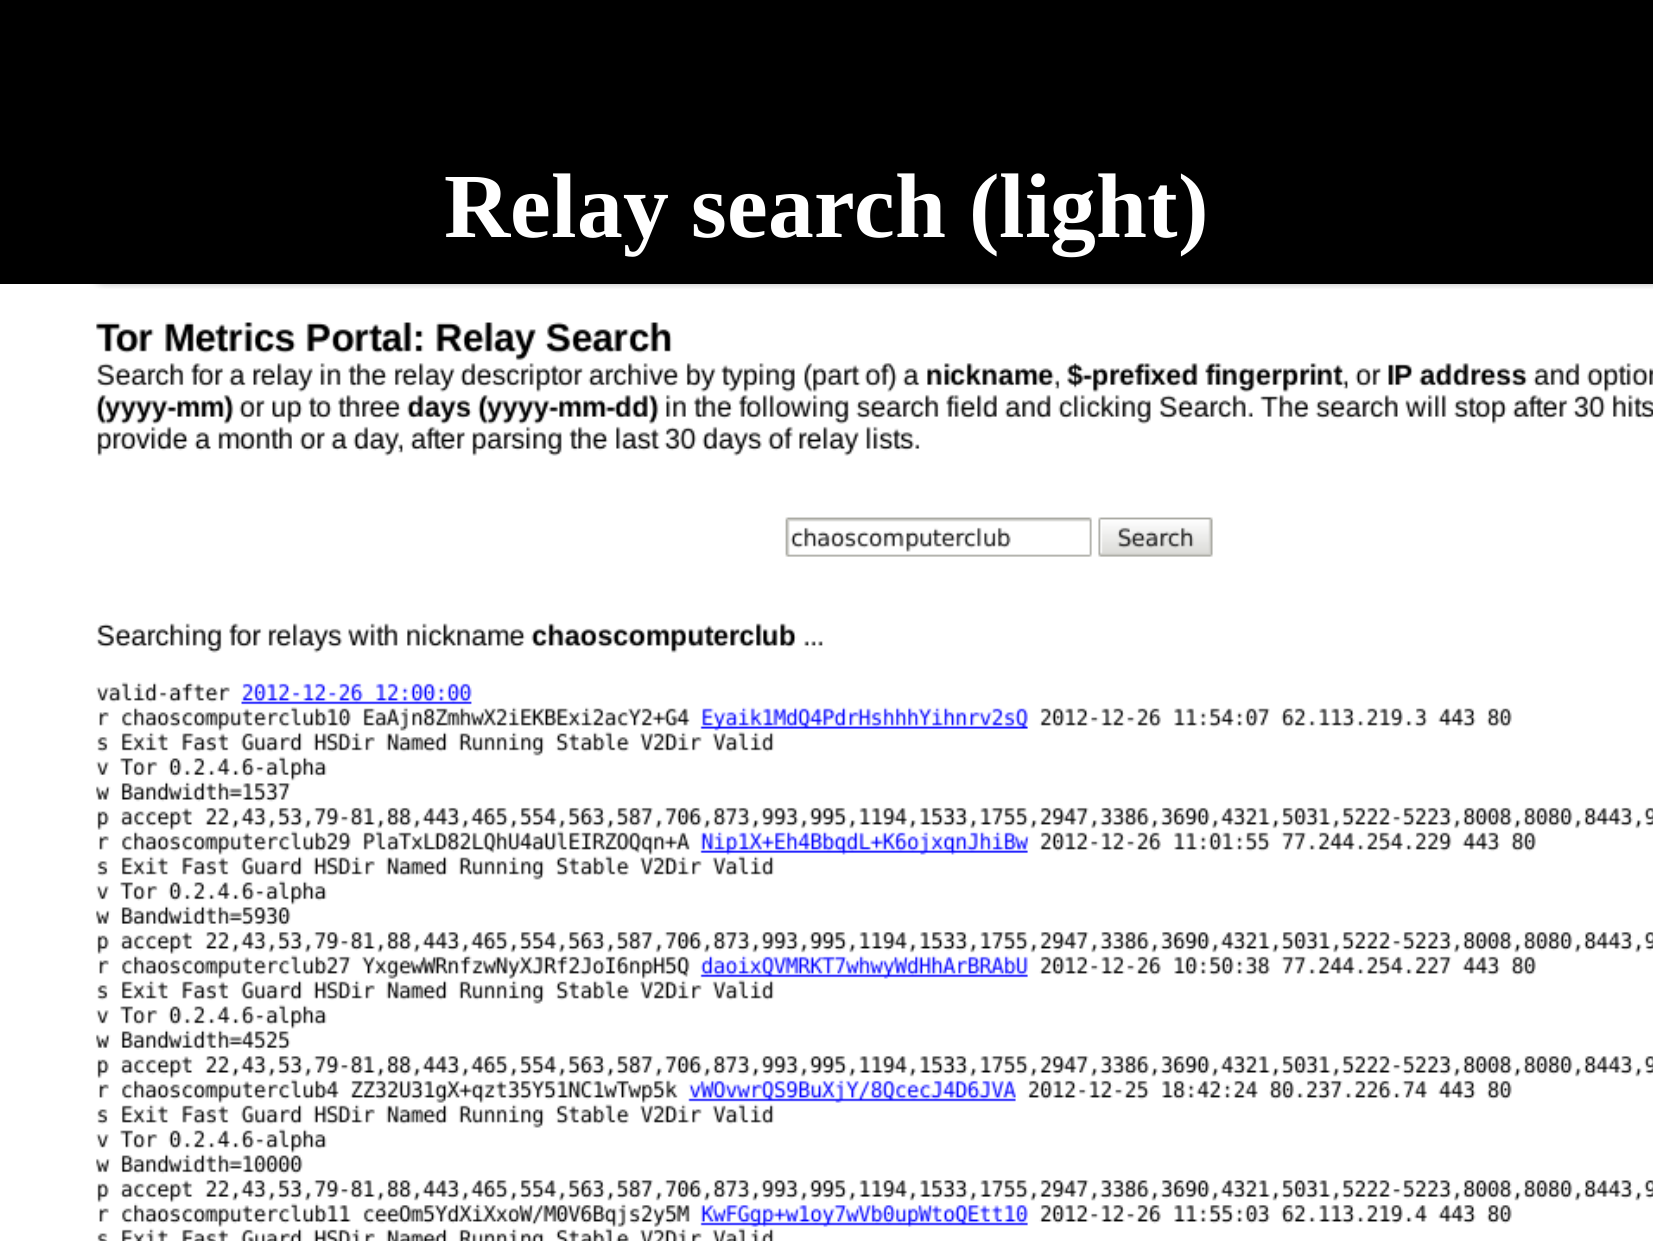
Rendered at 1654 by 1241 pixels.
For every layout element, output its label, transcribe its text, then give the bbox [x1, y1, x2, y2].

title Relay search (light) [121, 102, 1534, 284]
picture [0, 284, 1653, 1241]
